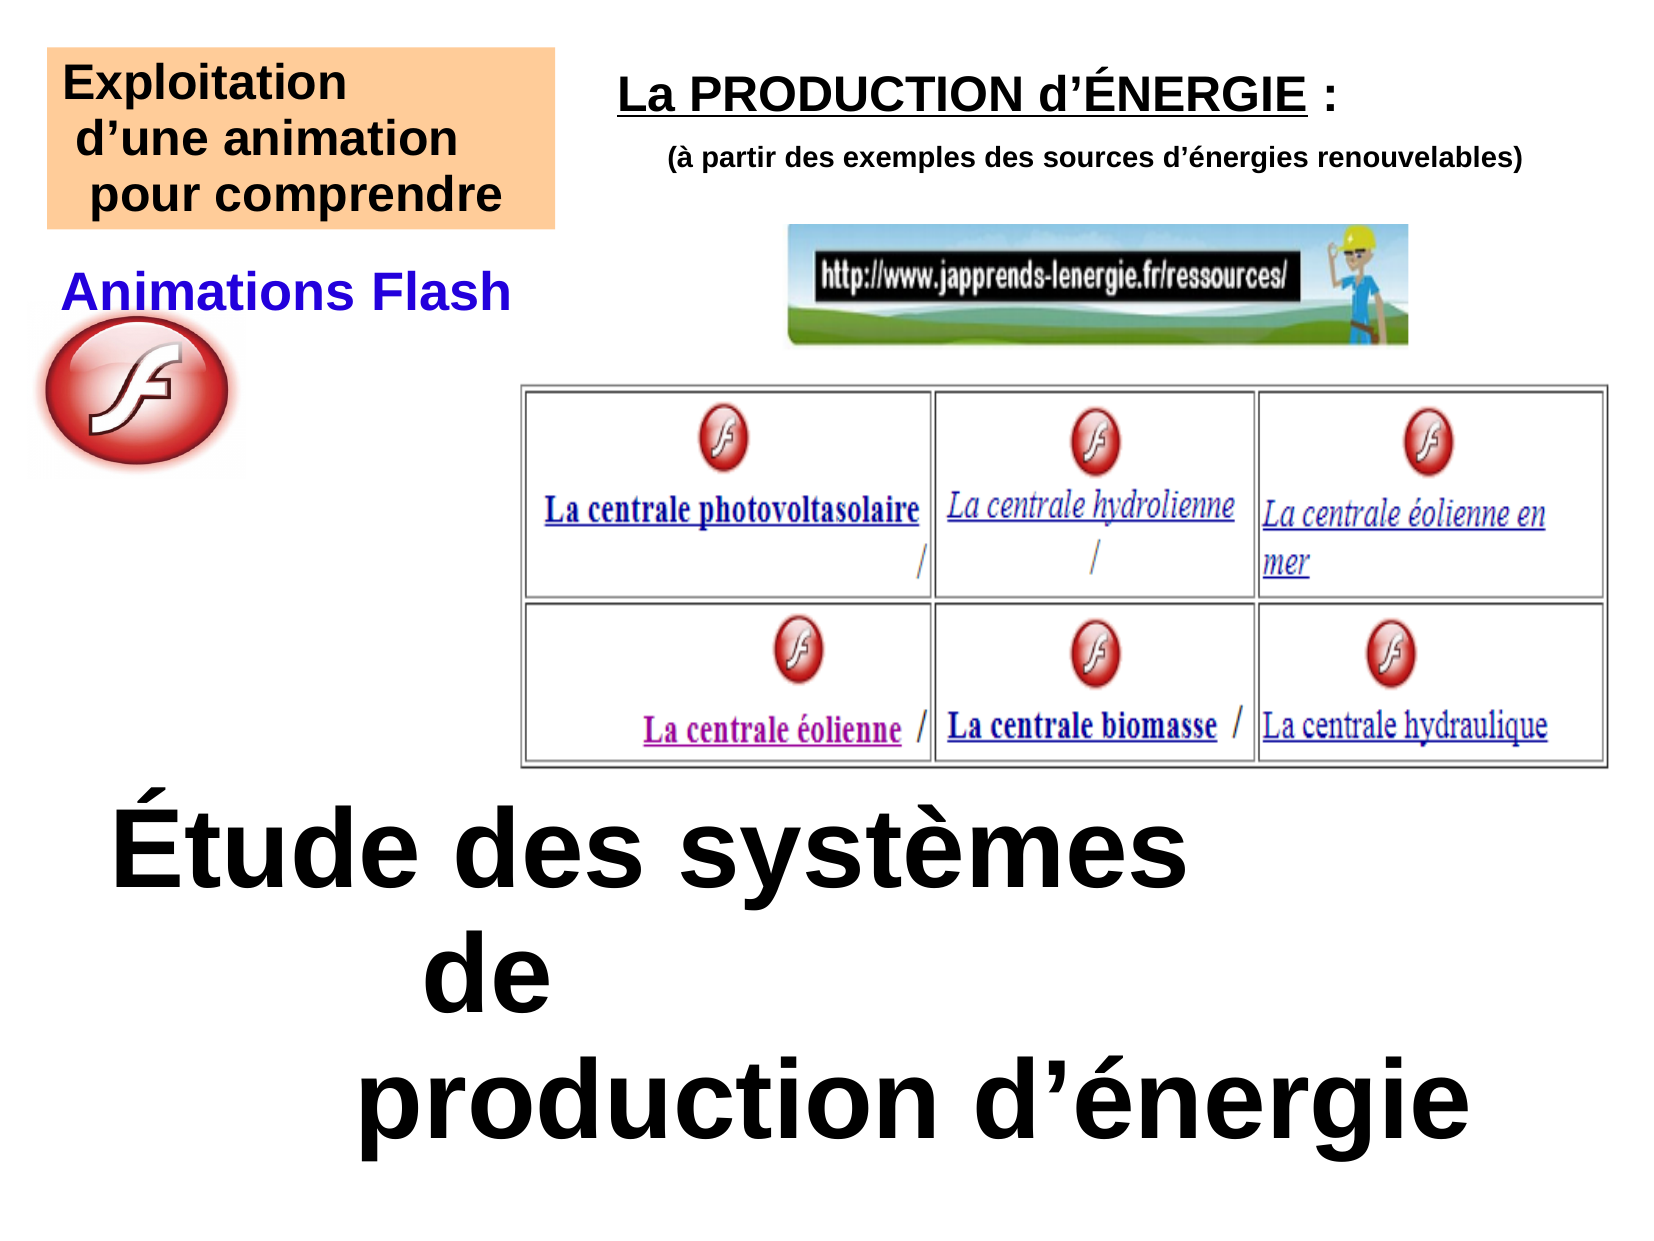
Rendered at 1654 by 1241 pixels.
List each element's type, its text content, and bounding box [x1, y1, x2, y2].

text_box Animations Flash [46, 253, 556, 390]
picture [516, 224, 1618, 780]
text_box Étude des systèmes de production d’énergie [94, 777, 1489, 1170]
text_box La PRODUCTION d’ÉNERGIE : (à partir des exemples des sources d’énergies renouvelables) [602, 59, 1595, 186]
picture [27, 301, 246, 479]
text_box Exploitation d’une animation pour comprendre [47, 47, 556, 230]
